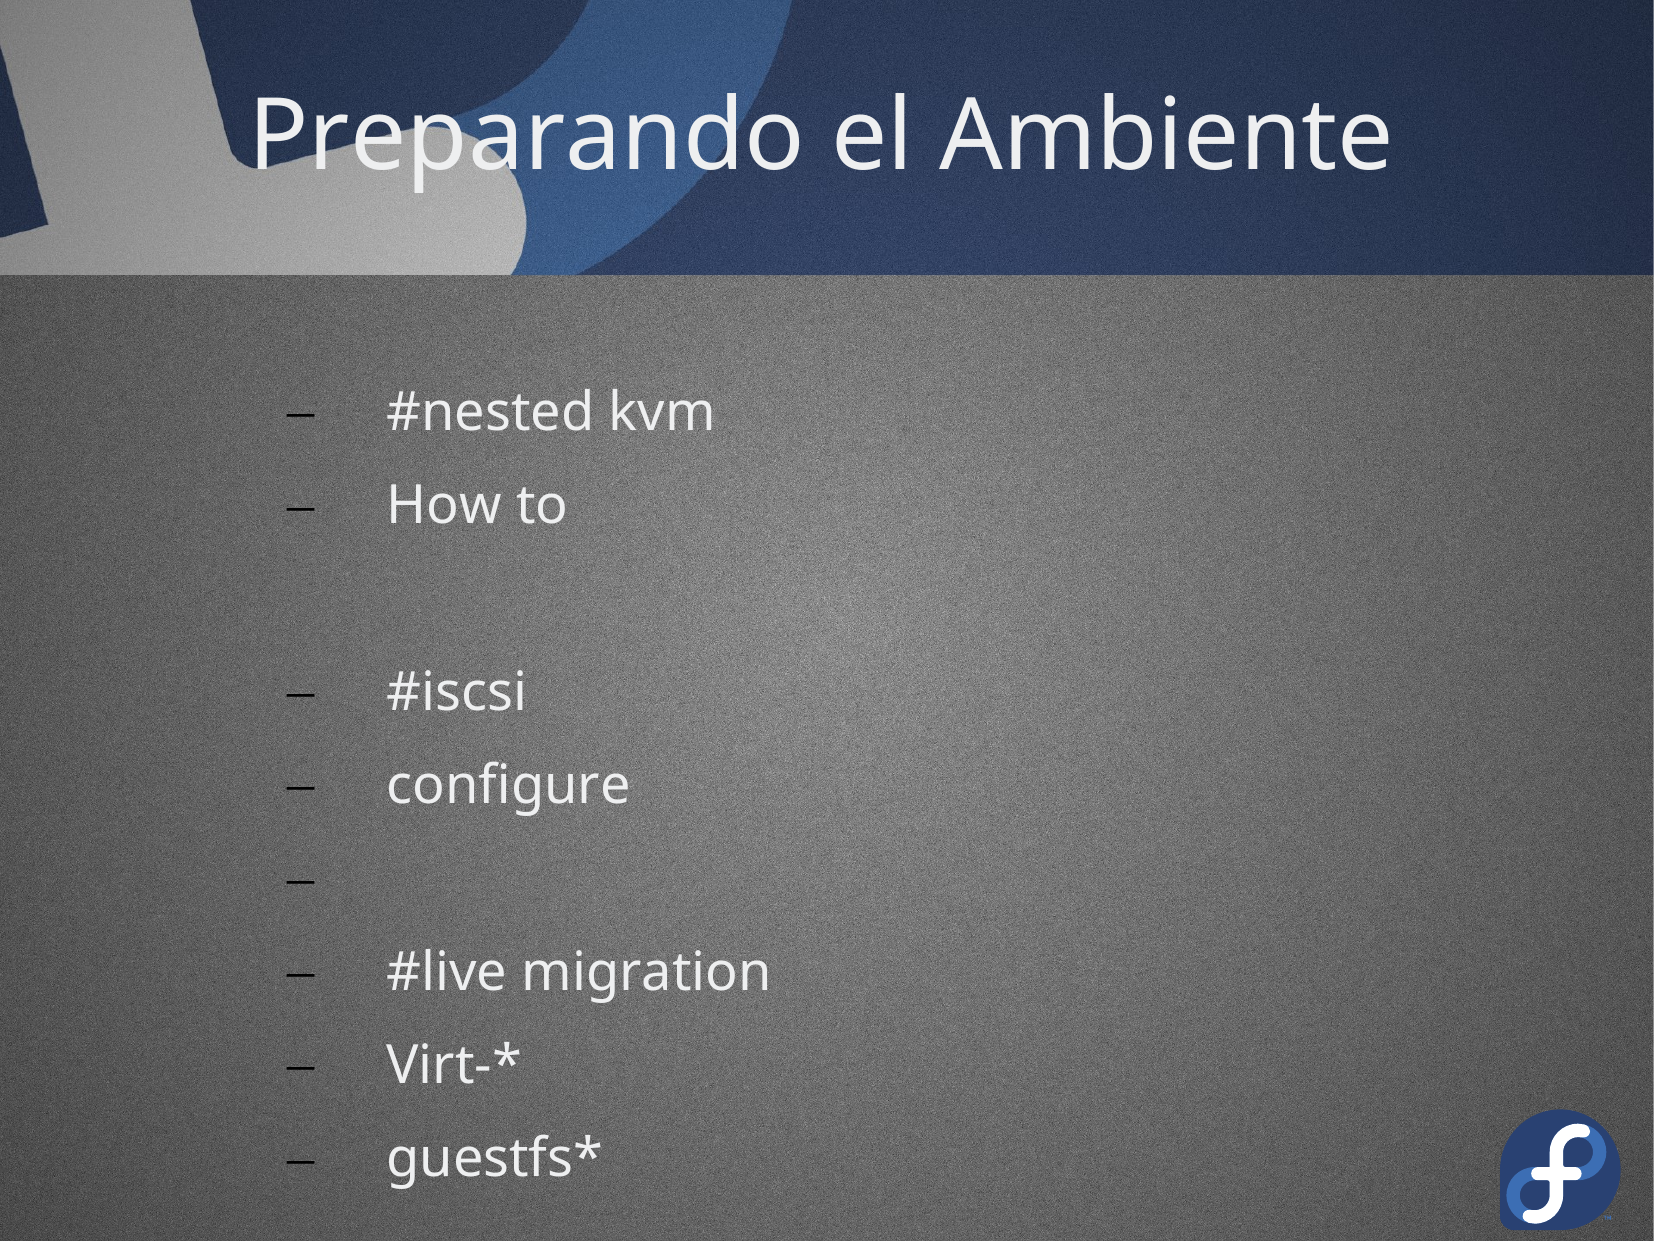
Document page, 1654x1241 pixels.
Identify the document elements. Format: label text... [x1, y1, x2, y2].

text_box #nested kvm How to #iscsi configure #live migration Virt-* guestfs* [180, 371, 1233, 1241]
text_box Preparando el Ambiente [83, 30, 1561, 237]
picture [0, 0, 1654, 1241]
